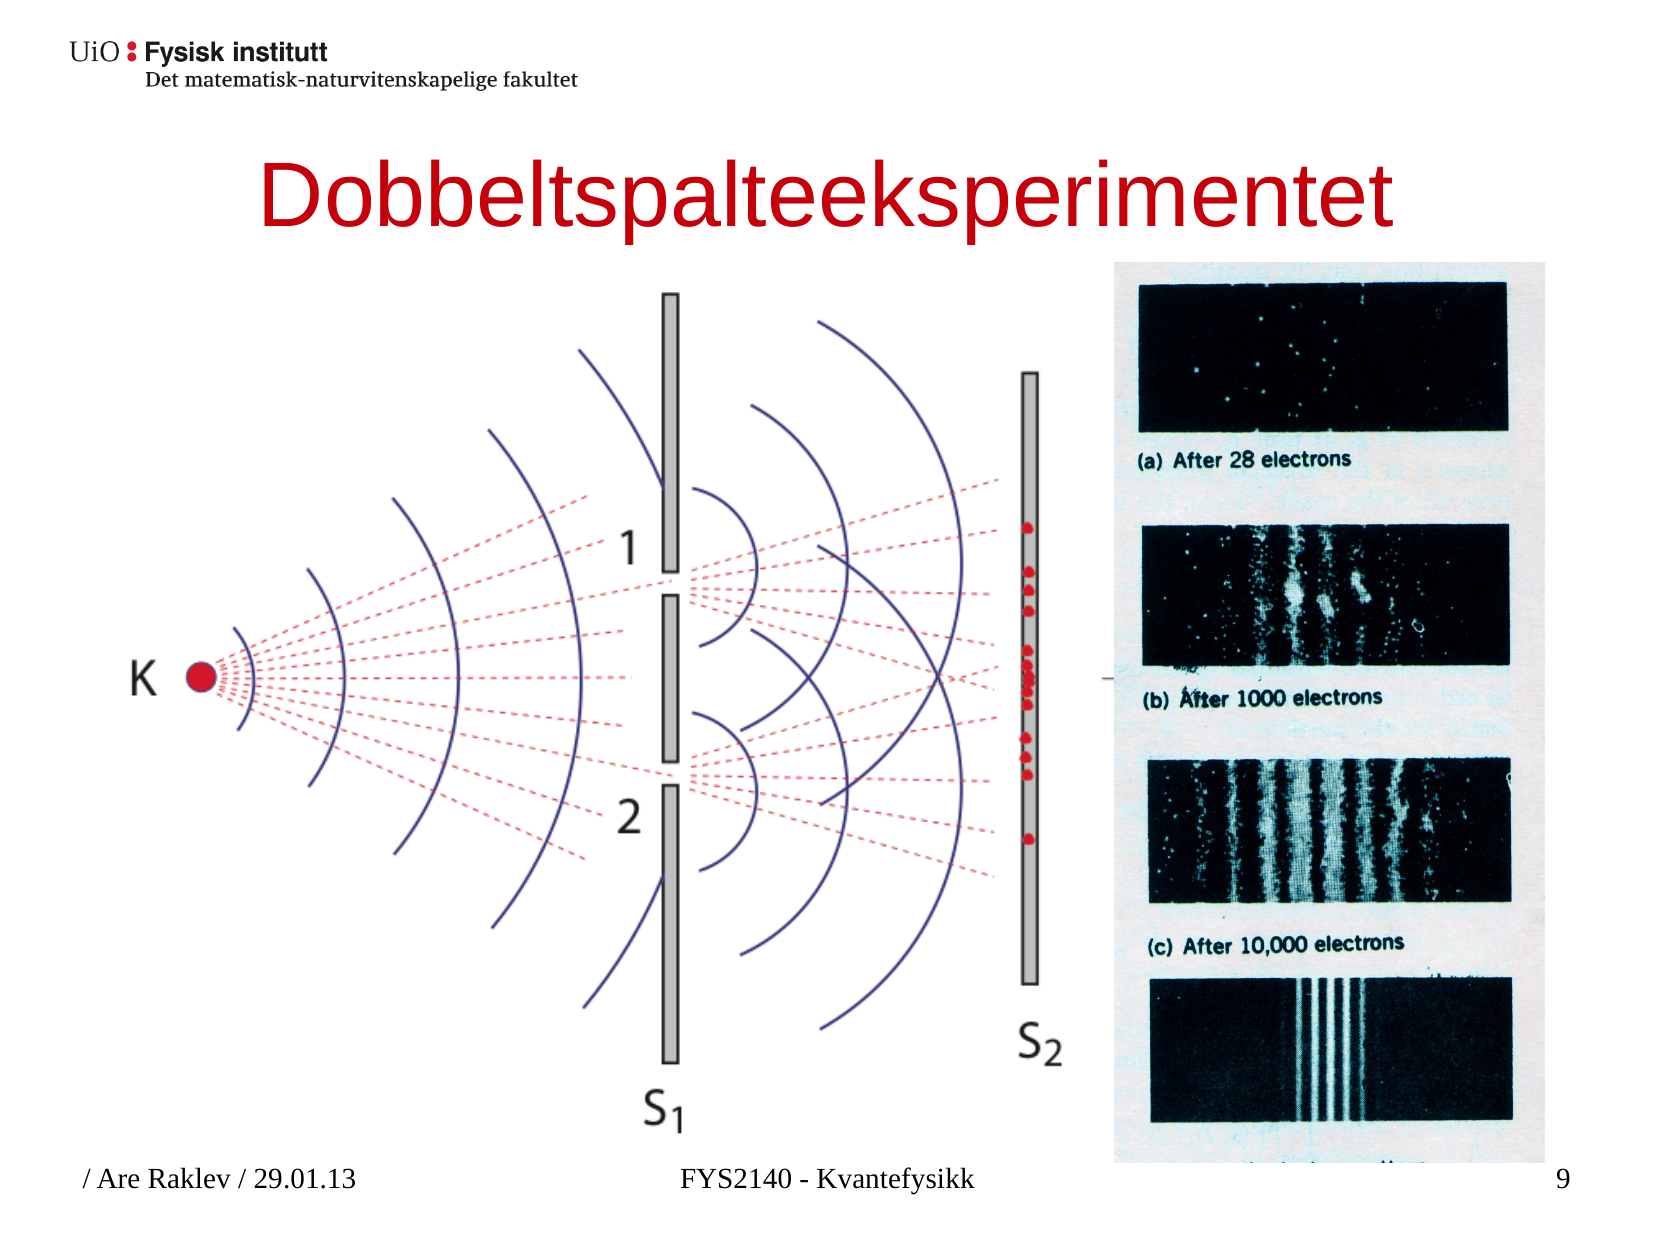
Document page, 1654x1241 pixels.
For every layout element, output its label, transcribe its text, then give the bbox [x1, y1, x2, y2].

picture [68, 37, 581, 93]
title Dobbeltspalteeksperimentet [82, 90, 1571, 298]
picture [116, 250, 1562, 1163]
